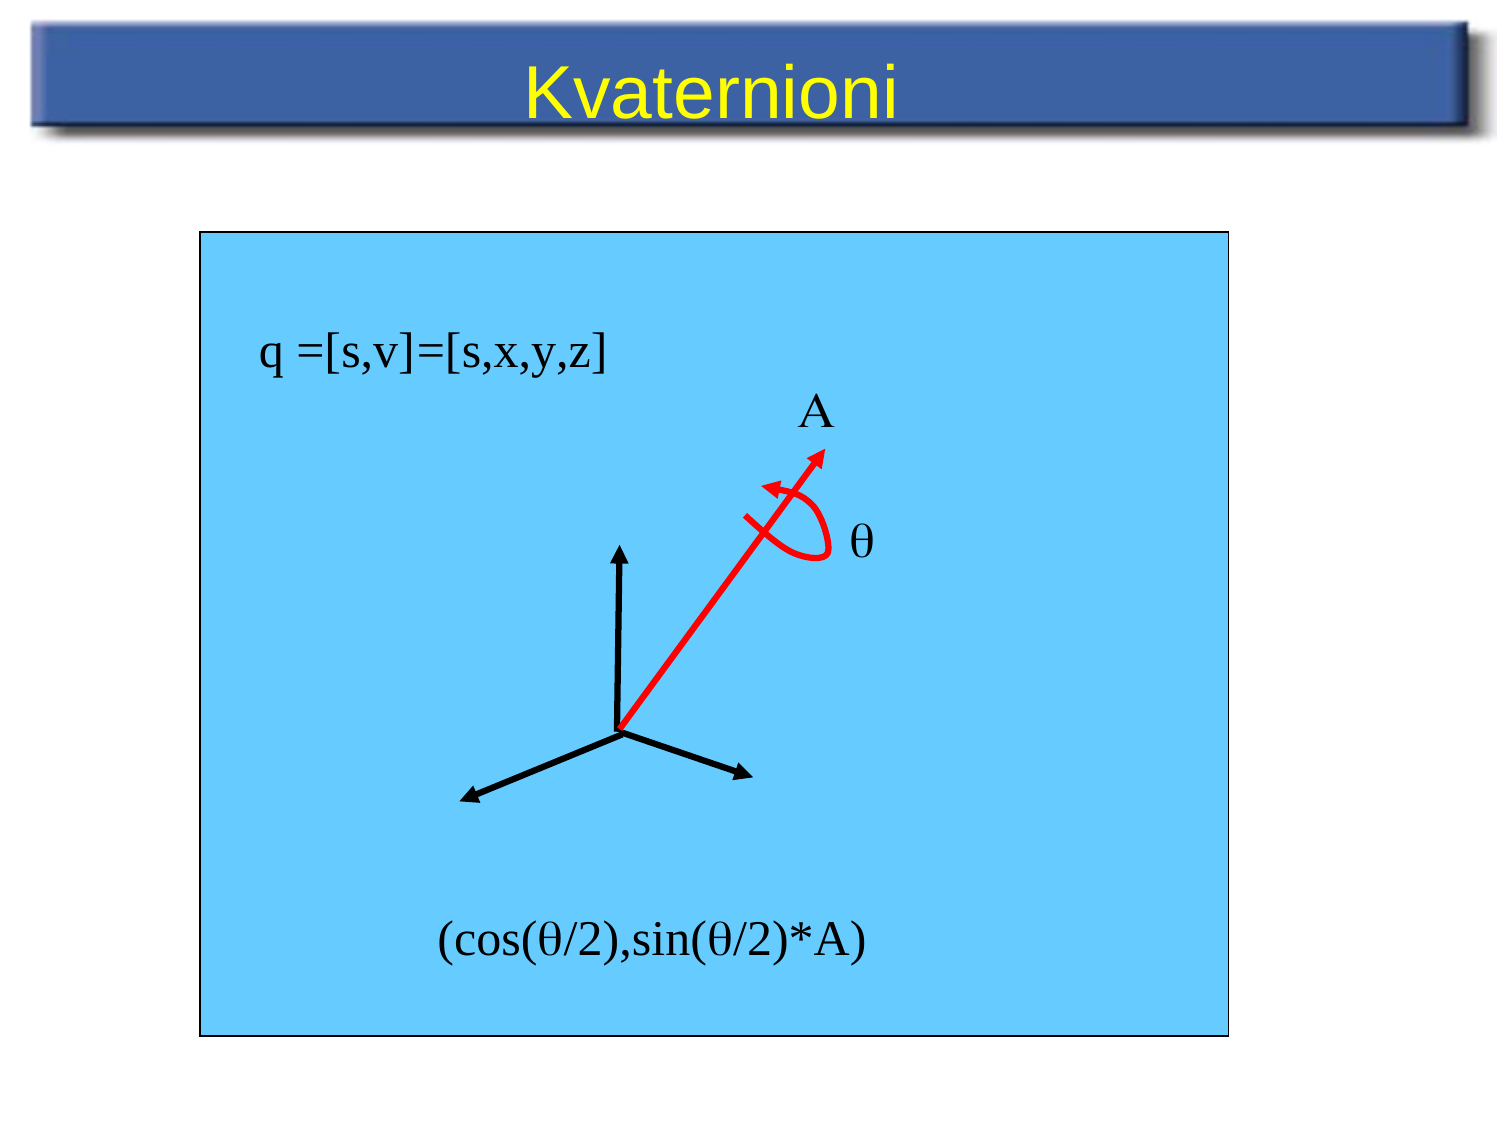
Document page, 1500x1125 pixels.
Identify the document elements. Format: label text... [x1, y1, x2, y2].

text_box  [782, 369, 851, 446]
text_box [200, 232, 1229, 1037]
text_box =[s,x,y,z] [402, 309, 623, 386]
text_box (cos(/2),sin(/2)*A) [422, 897, 882, 974]
text_box  [834, 500, 891, 576]
text_box q =[s,v] [243, 309, 402, 386]
text_box Kvaternioni [508, 35, 915, 141]
picture [29, 18, 1497, 146]
